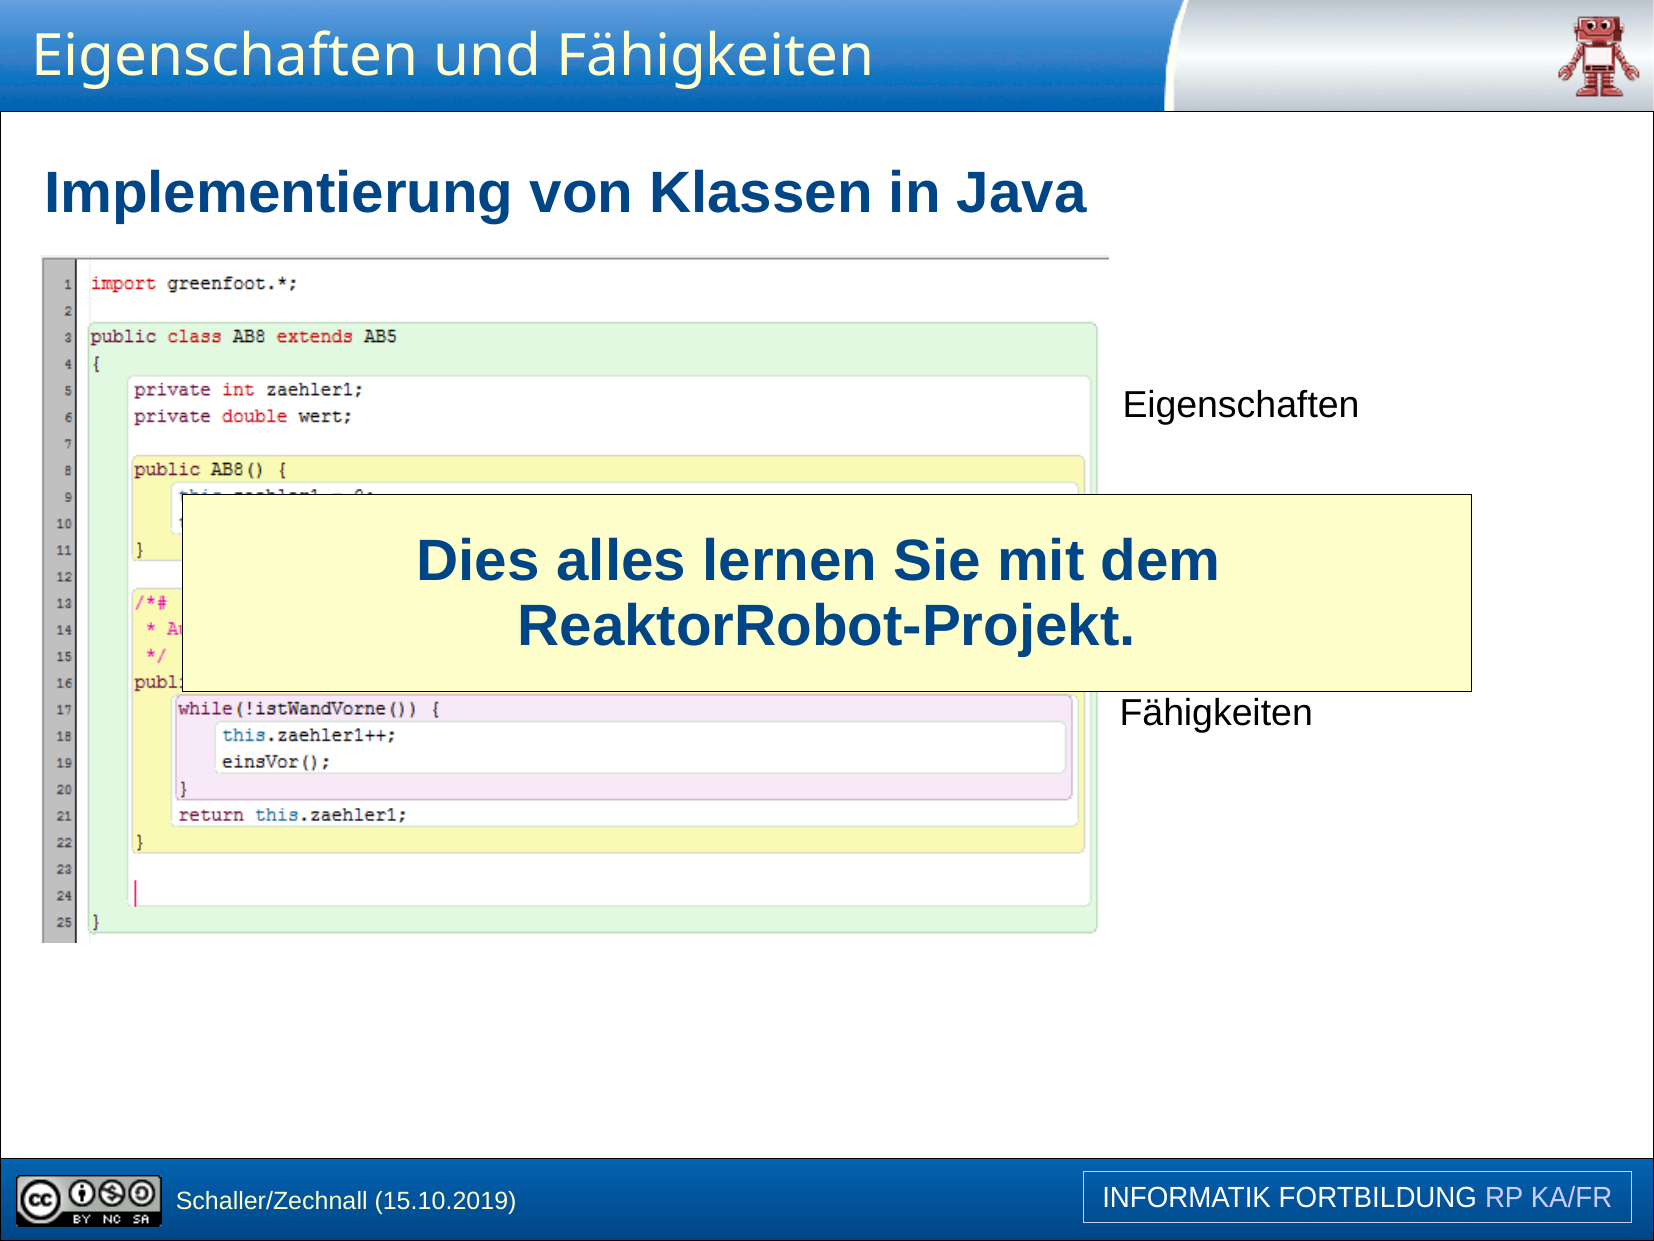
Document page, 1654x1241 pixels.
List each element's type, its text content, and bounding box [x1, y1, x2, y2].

title Eigenschaften und Fähigkeiten [31, 14, 1151, 92]
list Implementierung von Klassen in Java [44, 160, 1334, 335]
list Dies alles lernen Sie mit dem ReaktorRobot-Projekt. [182, 494, 1472, 692]
picture [16, 1175, 162, 1227]
list Fähigkeiten [1119, 692, 1451, 866]
list Eigenschaften [1122, 383, 1463, 494]
picture [41, 255, 1109, 943]
picture [0, 0, 1654, 111]
